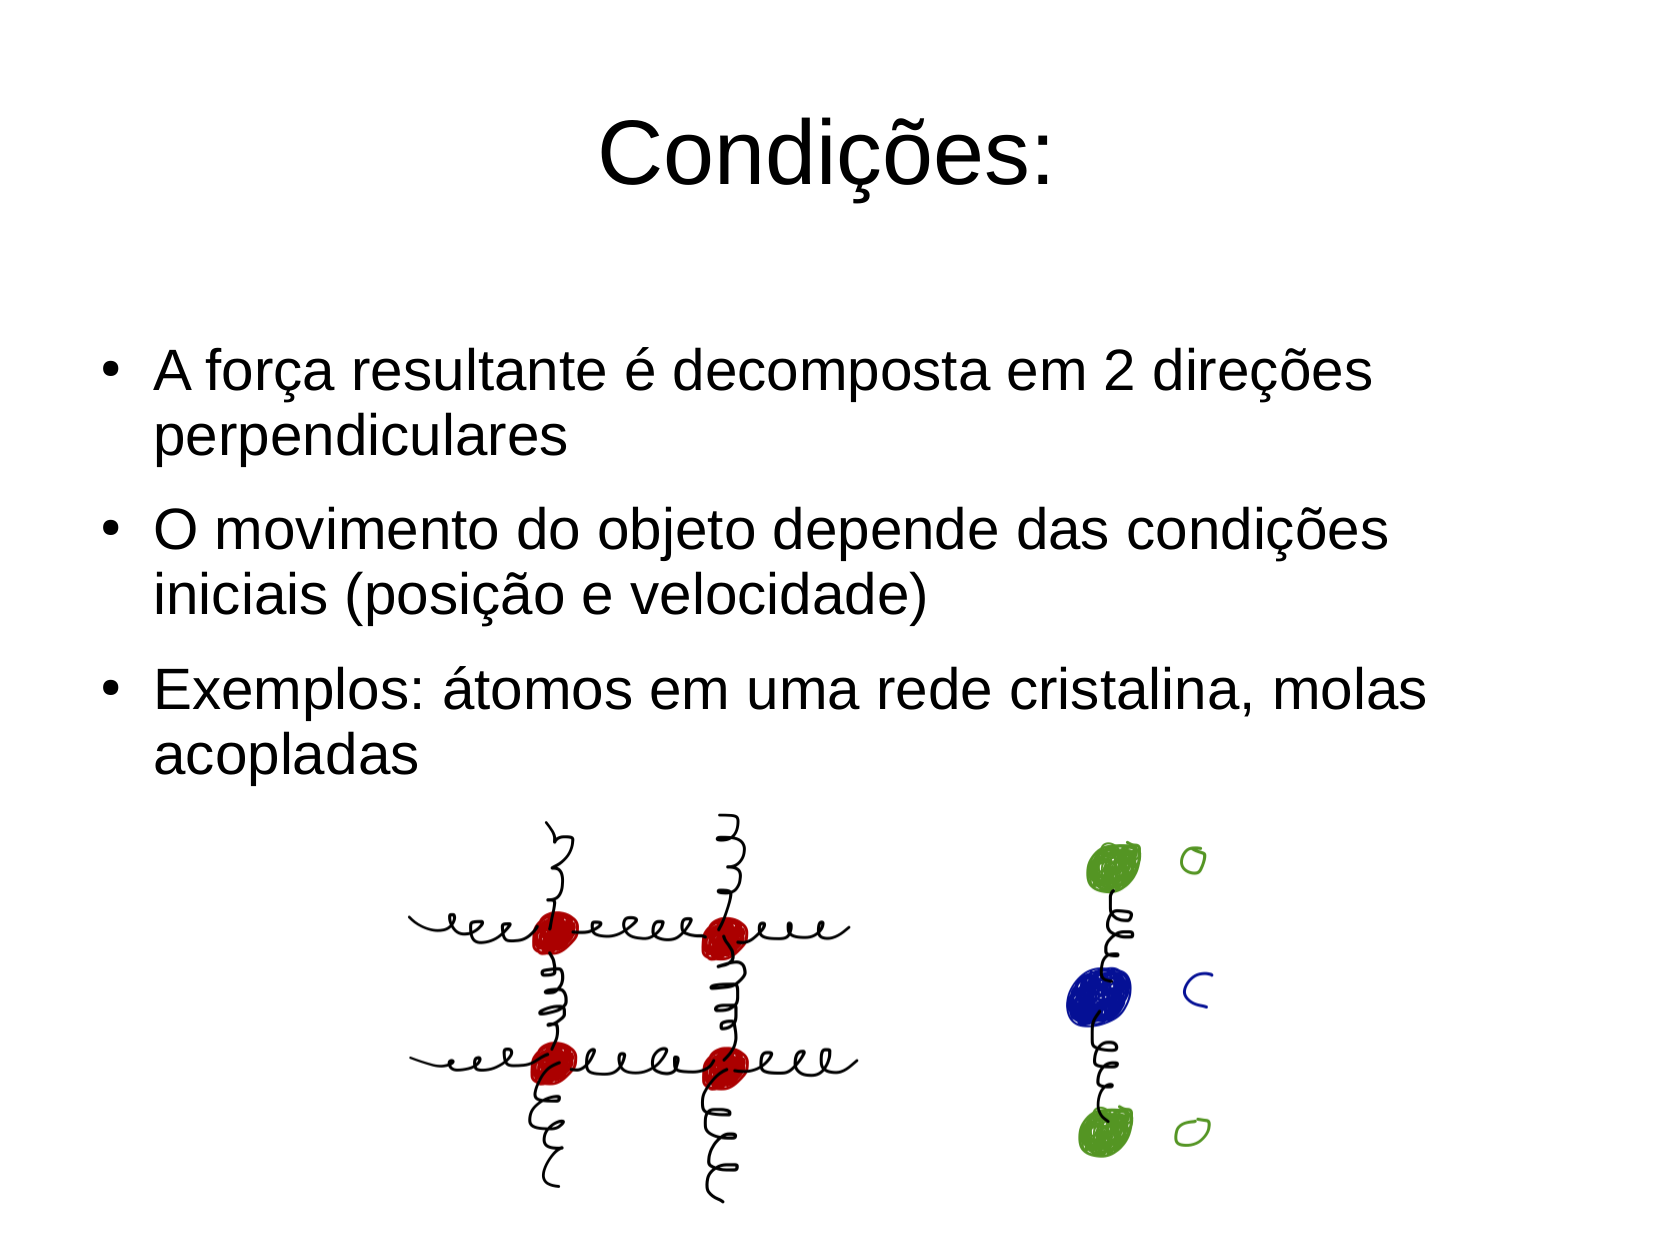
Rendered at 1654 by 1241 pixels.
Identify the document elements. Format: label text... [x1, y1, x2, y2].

list A força resultante é decomposta em 2 direções perpendiculares O movimento do objeto depende das condições iniciais (posição e velocidade) Exemplos: átomos em uma rede cristalina, molas acopladas [82, 337, 1571, 1057]
title Condições: [82, 49, 1571, 257]
picture [407, 791, 1252, 1233]
